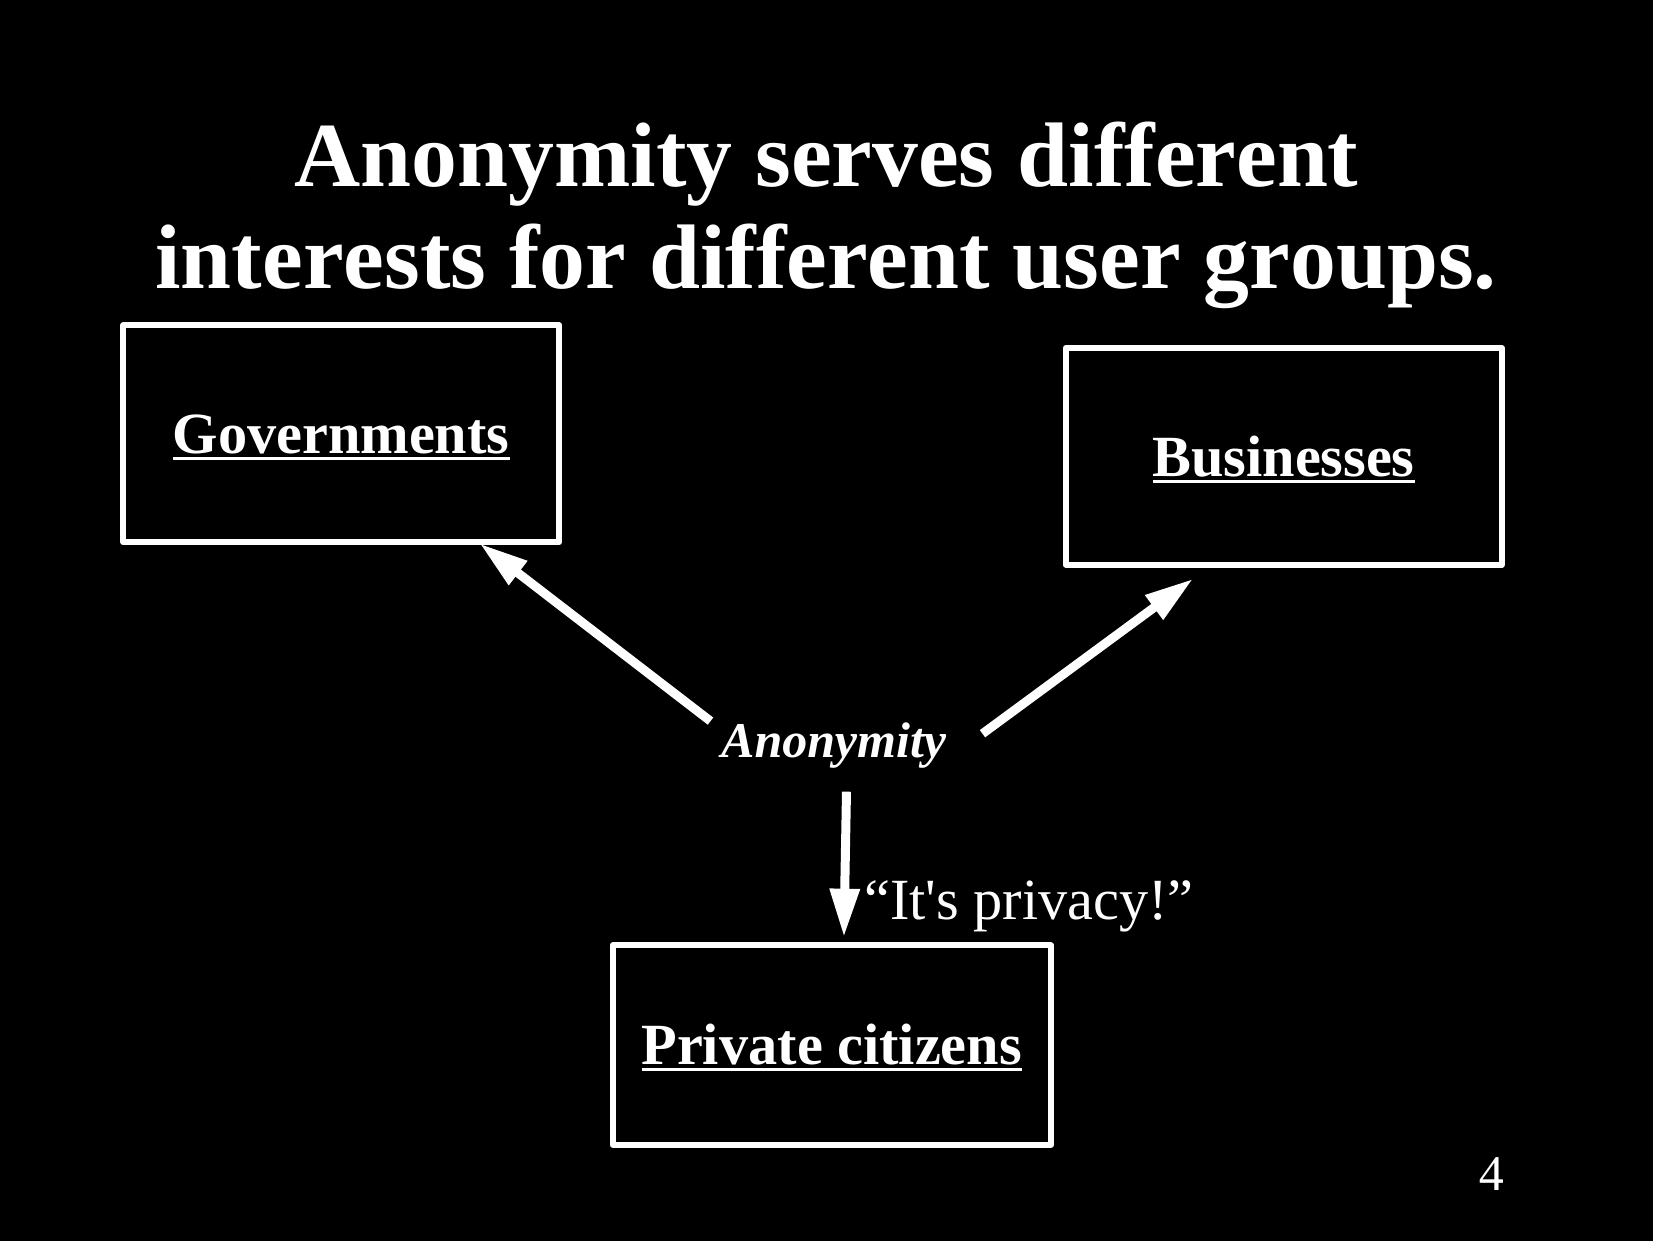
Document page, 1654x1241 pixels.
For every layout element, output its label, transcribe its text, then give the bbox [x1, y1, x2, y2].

text_box Governments [123, 325, 560, 543]
text_box Private citizens [612, 945, 1051, 1145]
title Anonymity serves different interests for different user groups. [121, 68, 1534, 345]
text_box “It's privacy!” [864, 867, 1195, 938]
text_box Businesses [1065, 348, 1502, 565]
text_box Anonymity [632, 668, 1036, 813]
